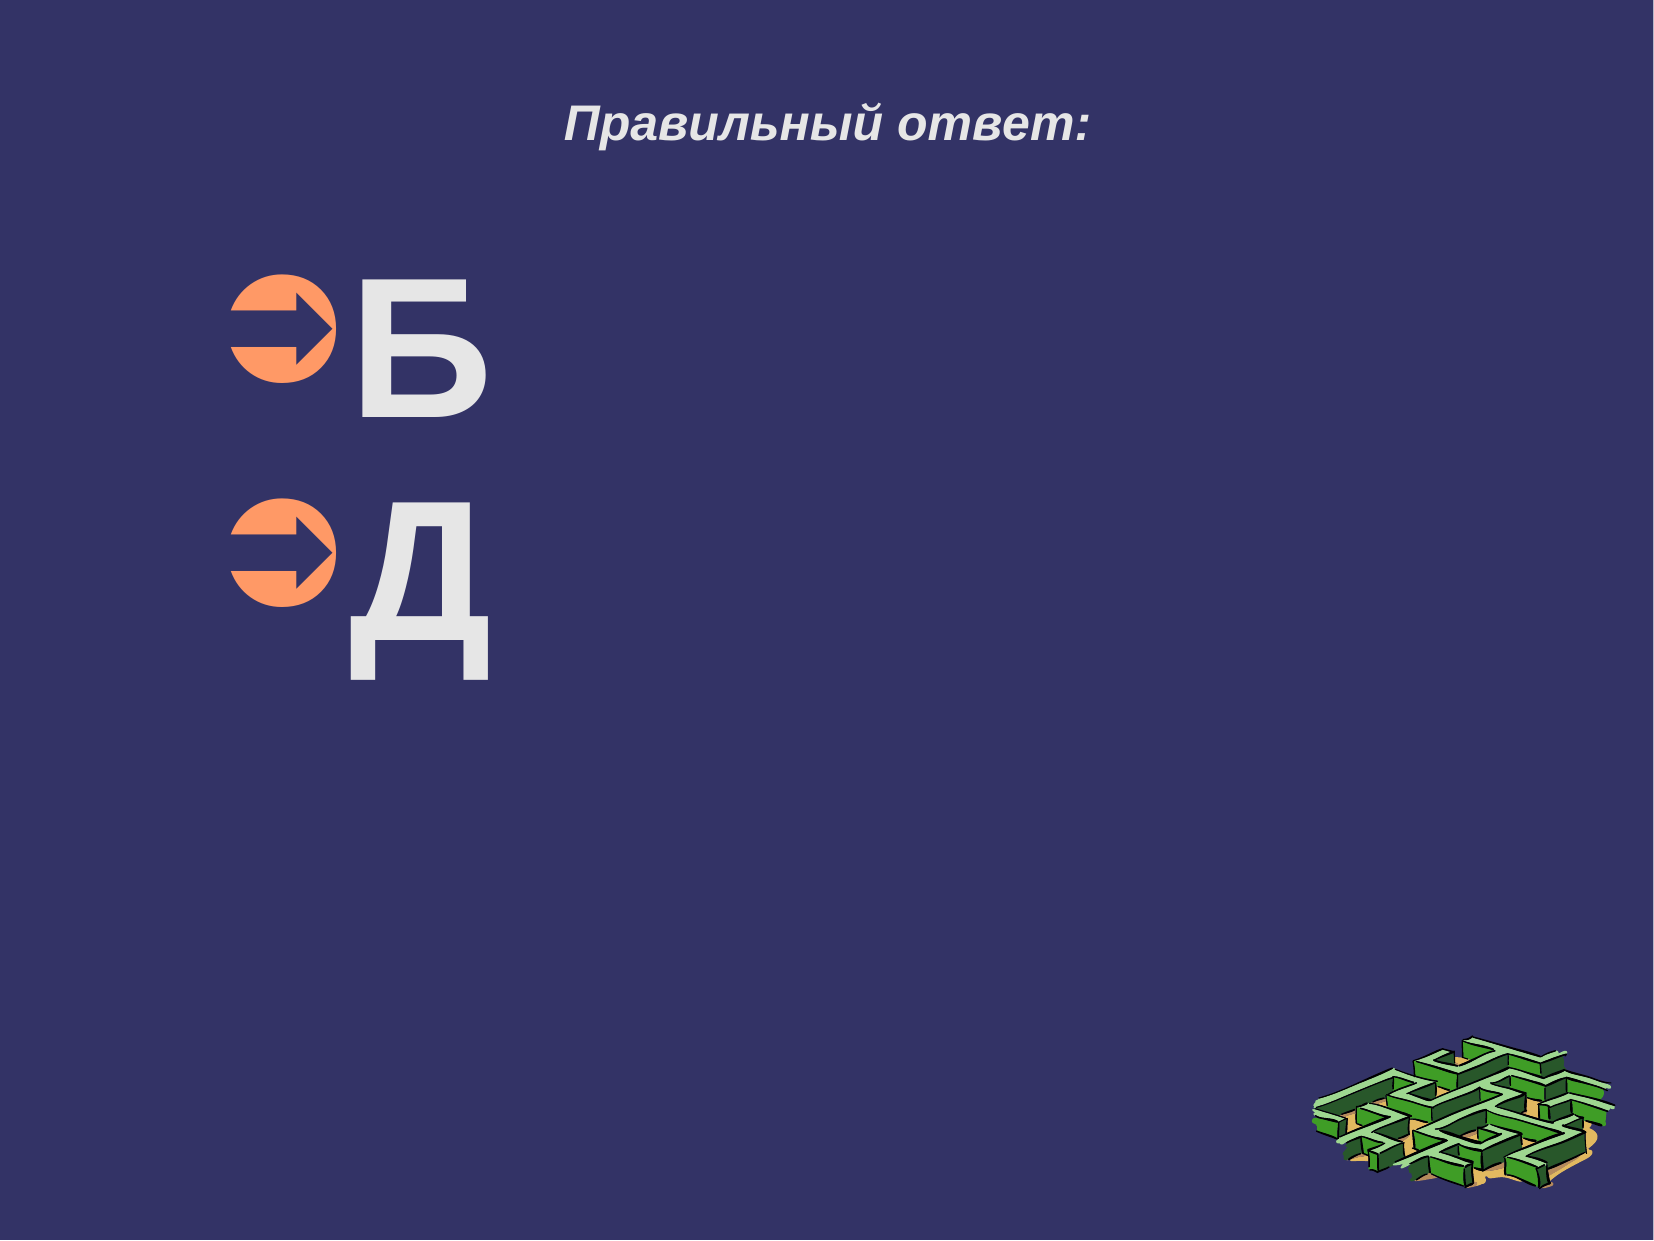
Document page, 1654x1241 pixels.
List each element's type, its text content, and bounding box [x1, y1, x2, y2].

list Б Д [203, 236, 1595, 1018]
title Правильный ответ: [121, 19, 1534, 227]
